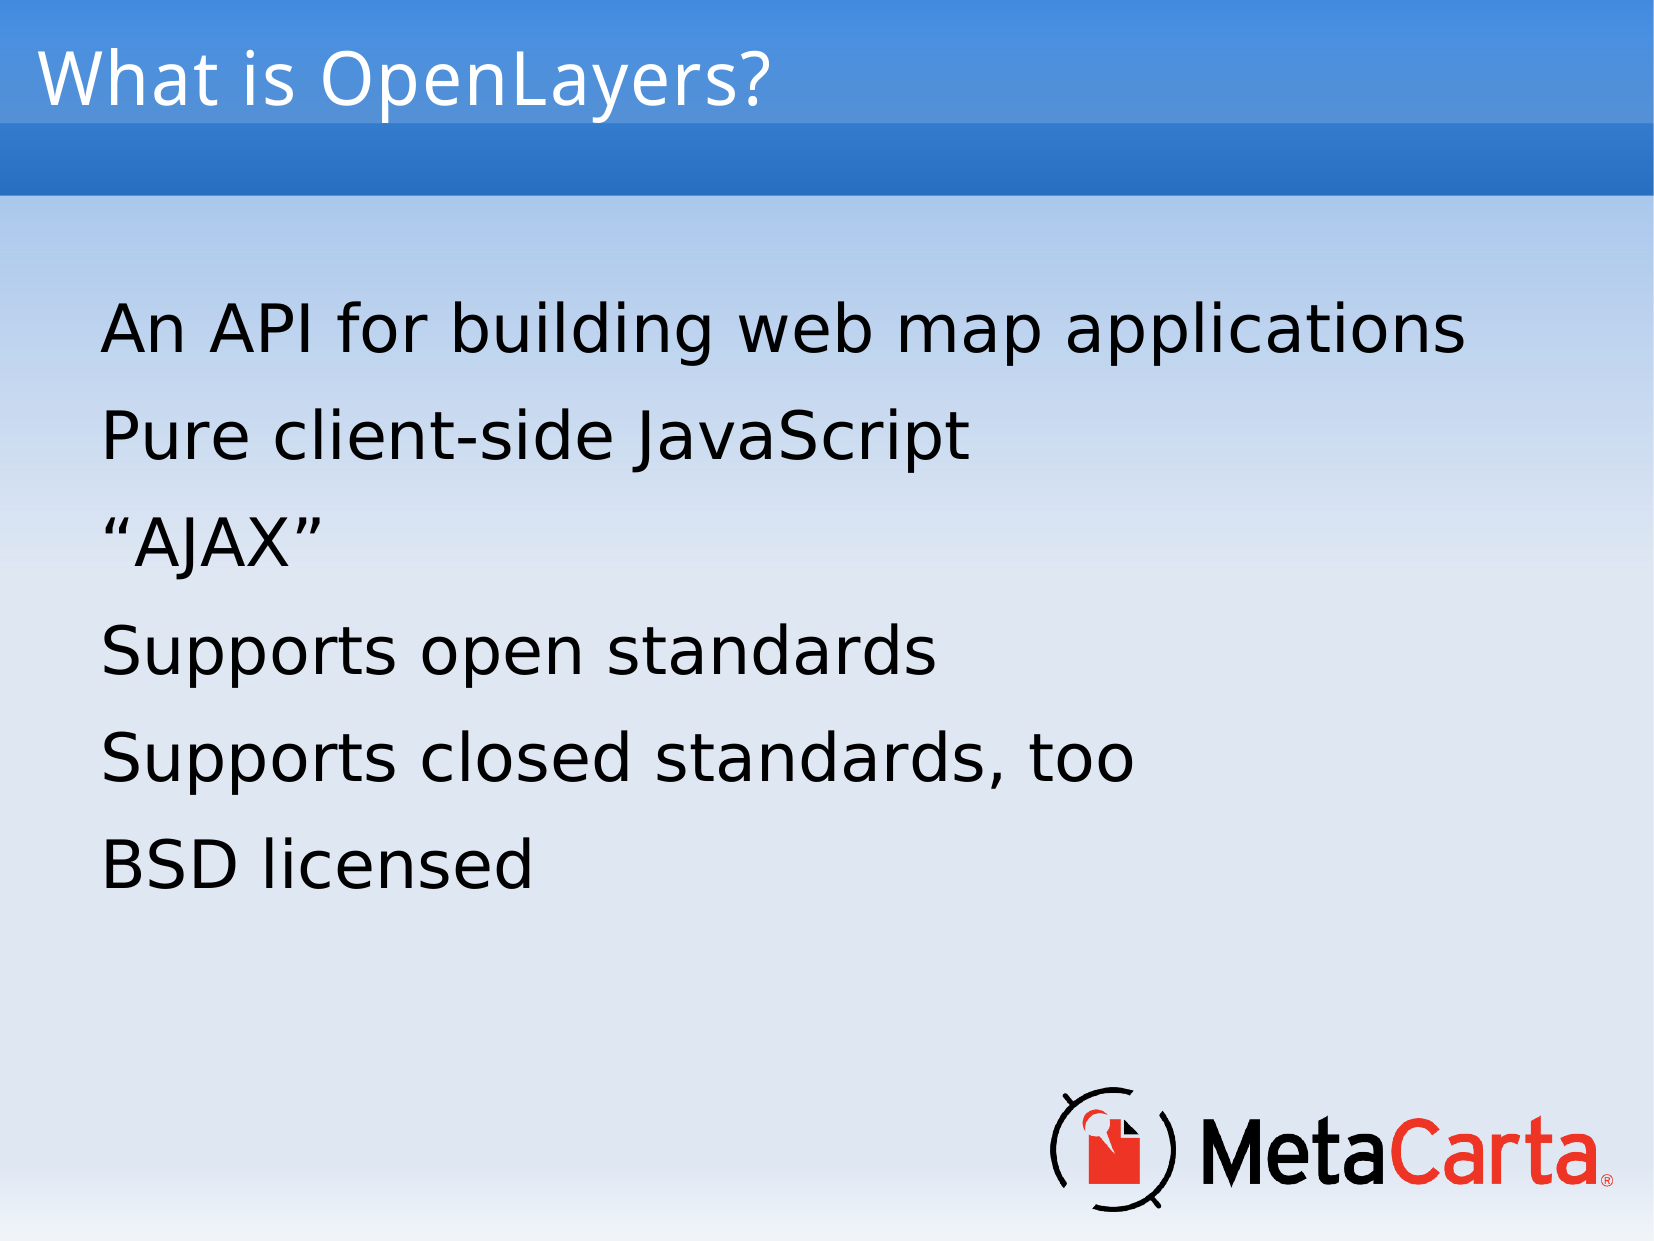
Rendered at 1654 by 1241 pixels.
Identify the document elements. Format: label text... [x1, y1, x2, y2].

title What is OpenLayers? [37, 2, 1463, 151]
picture [0, 0, 1654, 1241]
list An API for building web map applications Pure client-side JavaScript “AJAX” Supports open standards Supports closed standards, too BSD licensed [82, 290, 1571, 1109]
